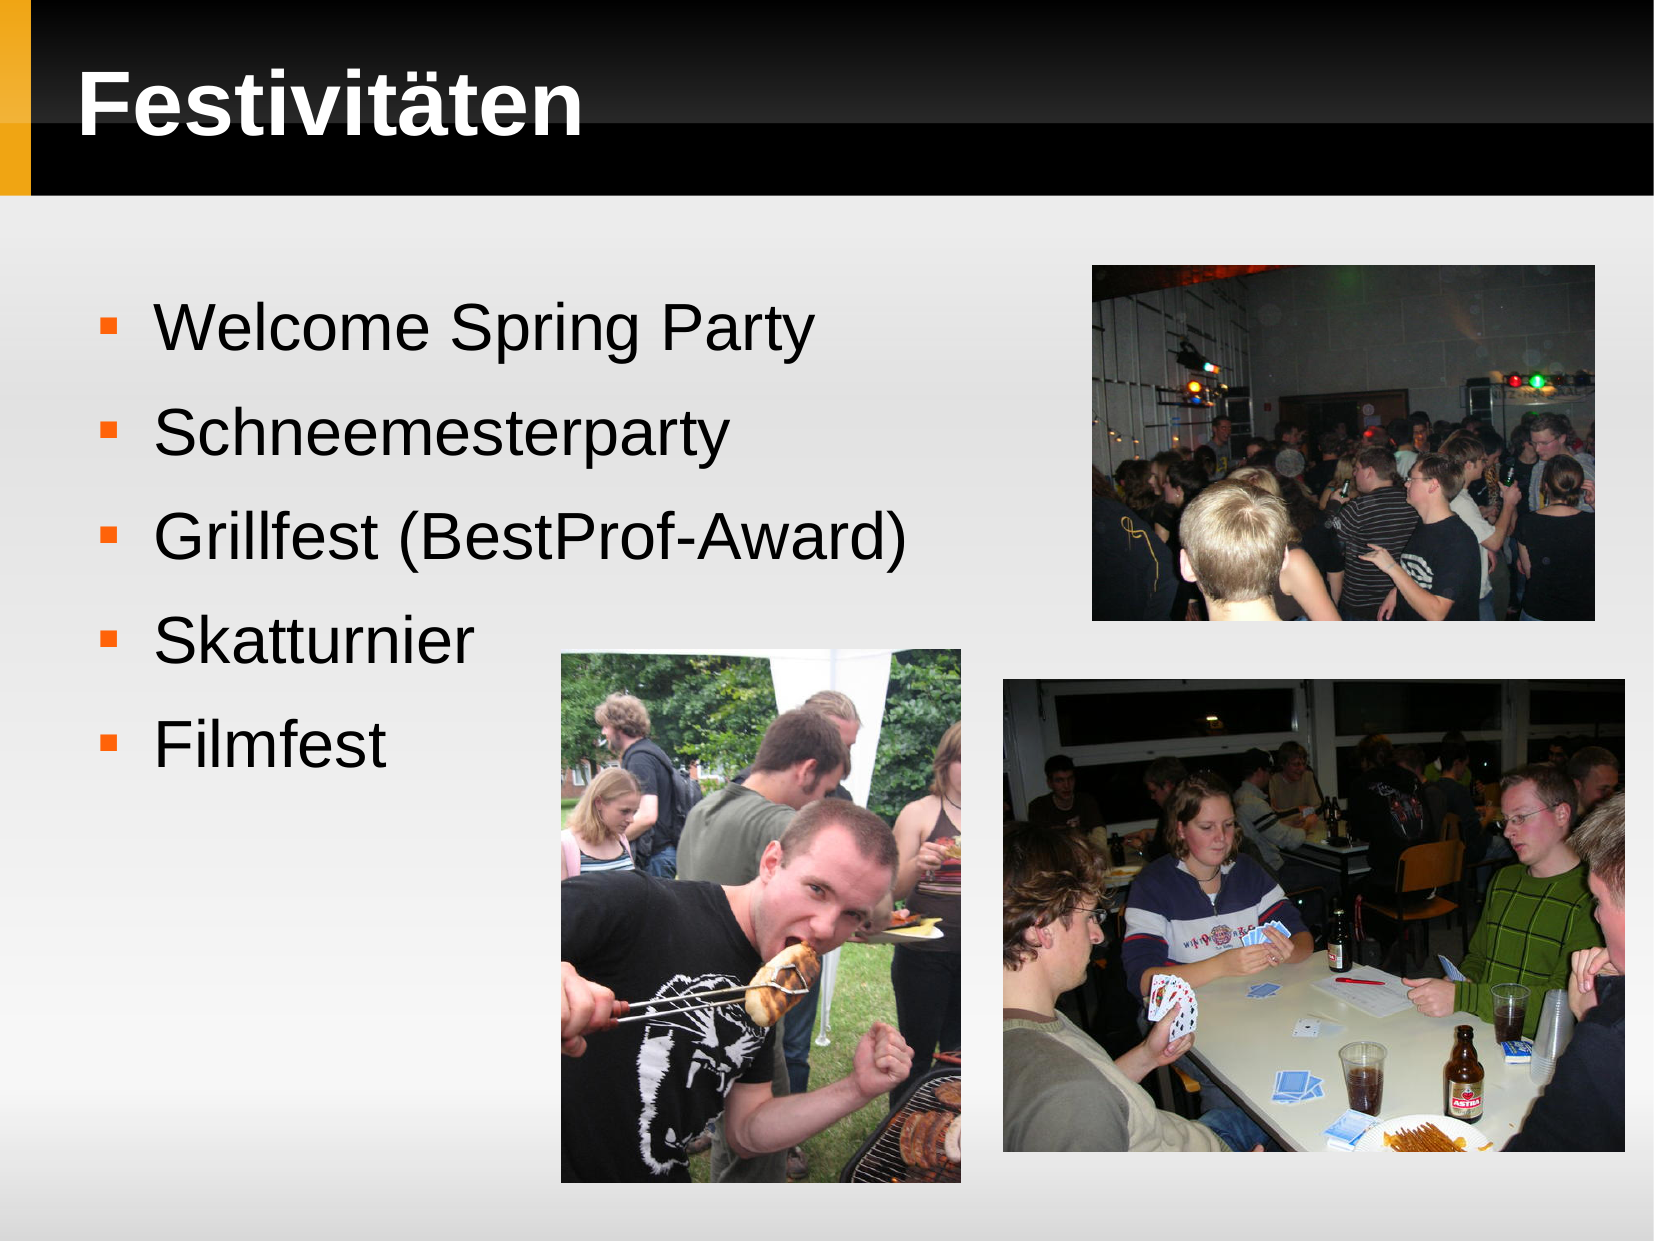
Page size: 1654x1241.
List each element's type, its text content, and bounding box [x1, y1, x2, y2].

list Welcome Spring Party Schneemesterparty Grillfest (BestProf-Award) Skatturnier Filmfest [82, 290, 1571, 1109]
title Festivitäten [76, 0, 1565, 208]
picture [0, 0, 1654, 1241]
